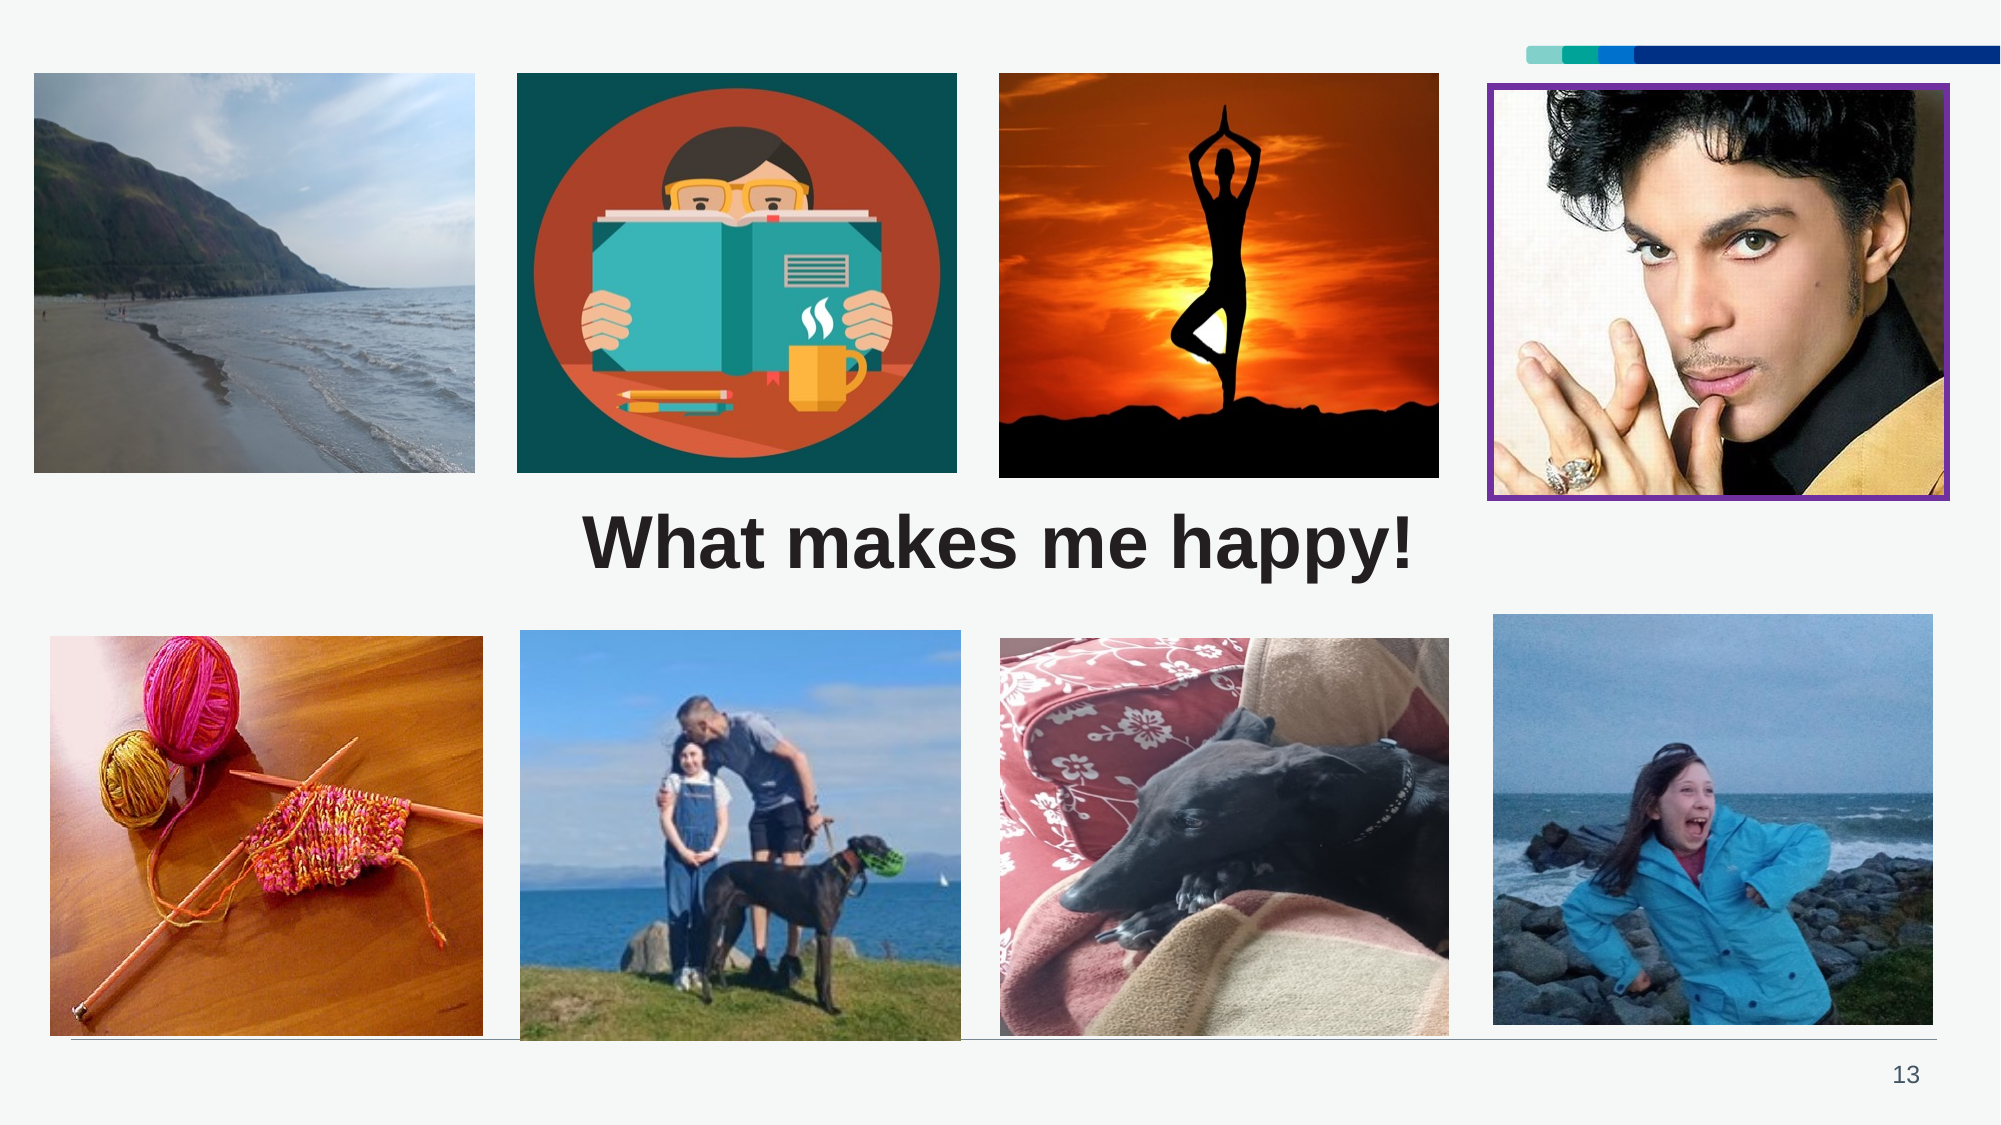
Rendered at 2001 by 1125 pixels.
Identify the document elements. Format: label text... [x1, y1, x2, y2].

picture [1493, 89, 1944, 495]
picture [520, 630, 961, 1042]
title What makes me happy! [63, 472, 1935, 615]
picture [34, 73, 475, 473]
picture [517, 73, 957, 472]
picture [999, 73, 1439, 472]
picture [50, 636, 483, 1036]
picture [999, 636, 1449, 1036]
picture [1493, 614, 1933, 1025]
